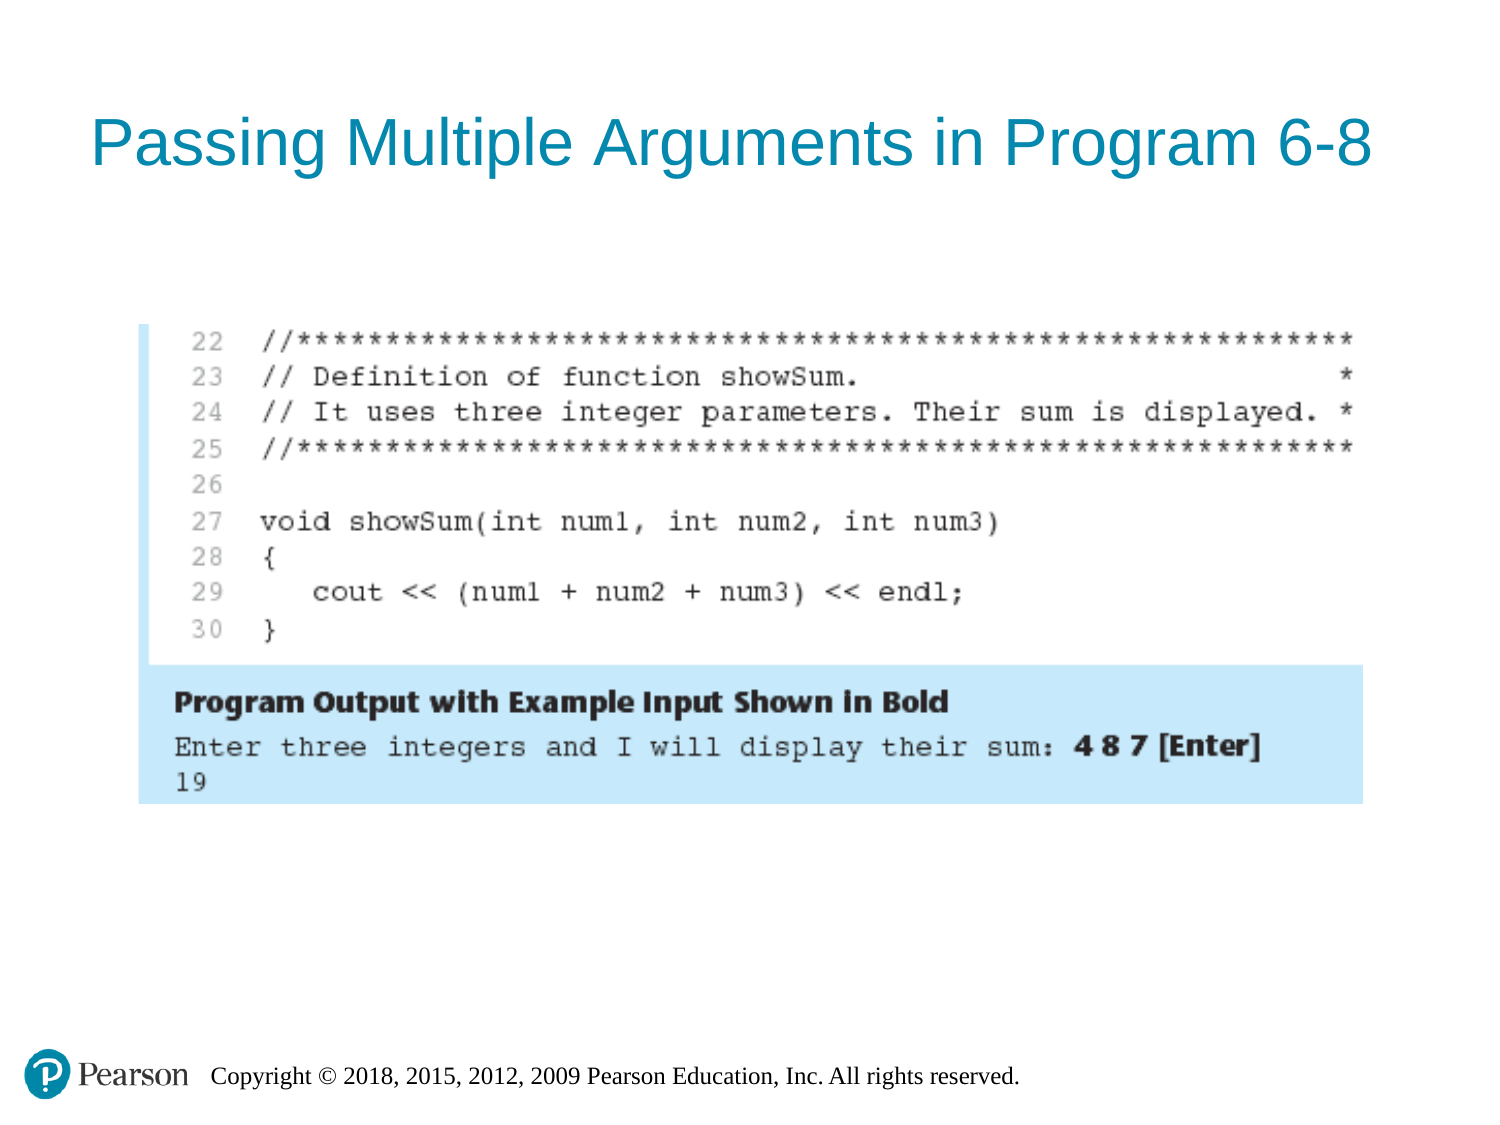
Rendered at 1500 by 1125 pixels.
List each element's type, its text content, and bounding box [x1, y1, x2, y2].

picture [137, 324, 1363, 804]
title Passing Multiple Arguments in Program 6-8 [75, 45, 1426, 233]
